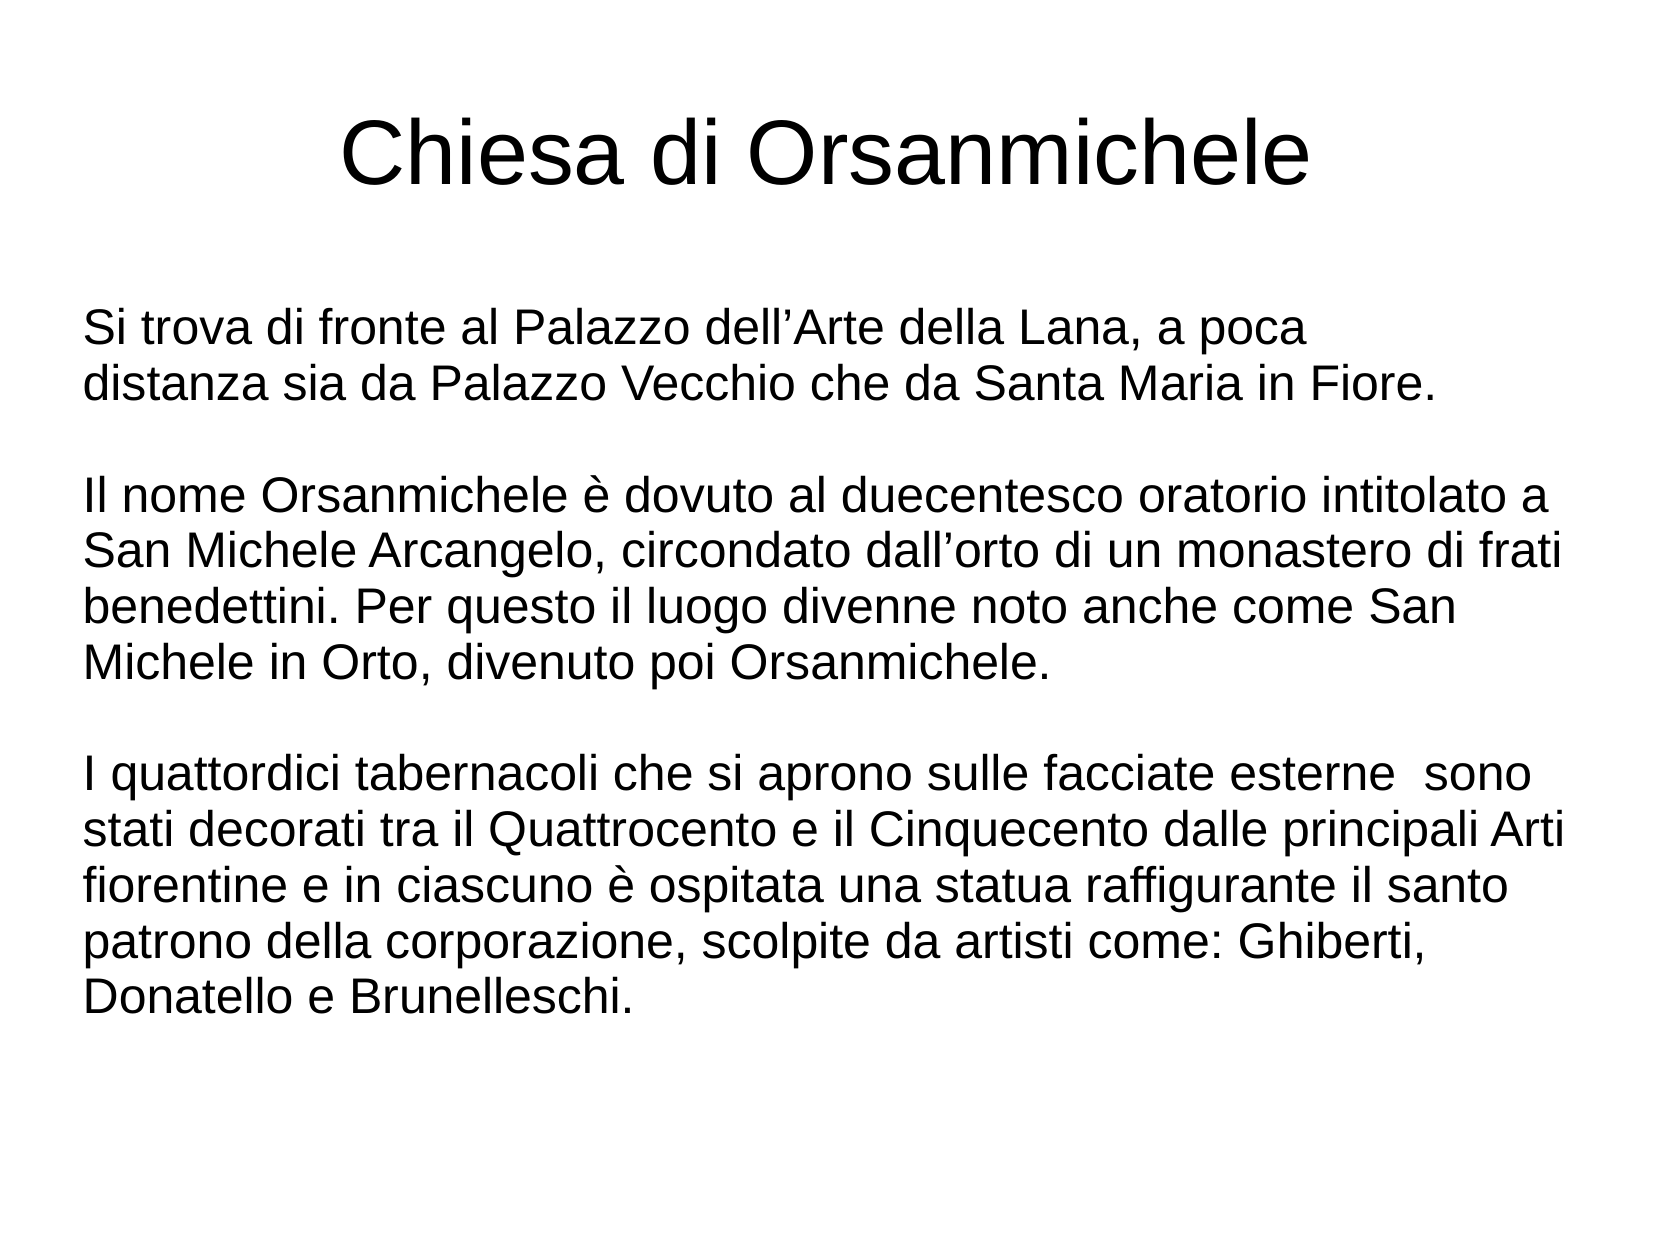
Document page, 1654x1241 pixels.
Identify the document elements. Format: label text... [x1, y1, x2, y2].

subtitle Si trova di fronte al Palazzo dell’Arte della Lana, a poca distanza sia da Palazzo Vecchio che da Santa Maria in Fiore. Il nome Orsanmichele è dovuto al duecentesco oratorio intitolato a San Michele Arcangelo, circondato dall’orto di un monastero di frati benedettini. Per questo il luogo divenne noto anche come San Michele in Orto, divenuto poi Orsanmichele. I quattordici tabernacoli che si aprono sulle facciate esterne sono stati decorati tra il Quattrocento e il Cinquecento dalle principali Arti fiorentine e in ciascuno è ospitata una statua raffigurante il santo patrono della corporazione, scolpite da artisti come: Ghiberti, Donatello e Brunelleschi. [82, 290, 1571, 1109]
title Chiesa di Orsanmichele [82, 49, 1571, 257]
